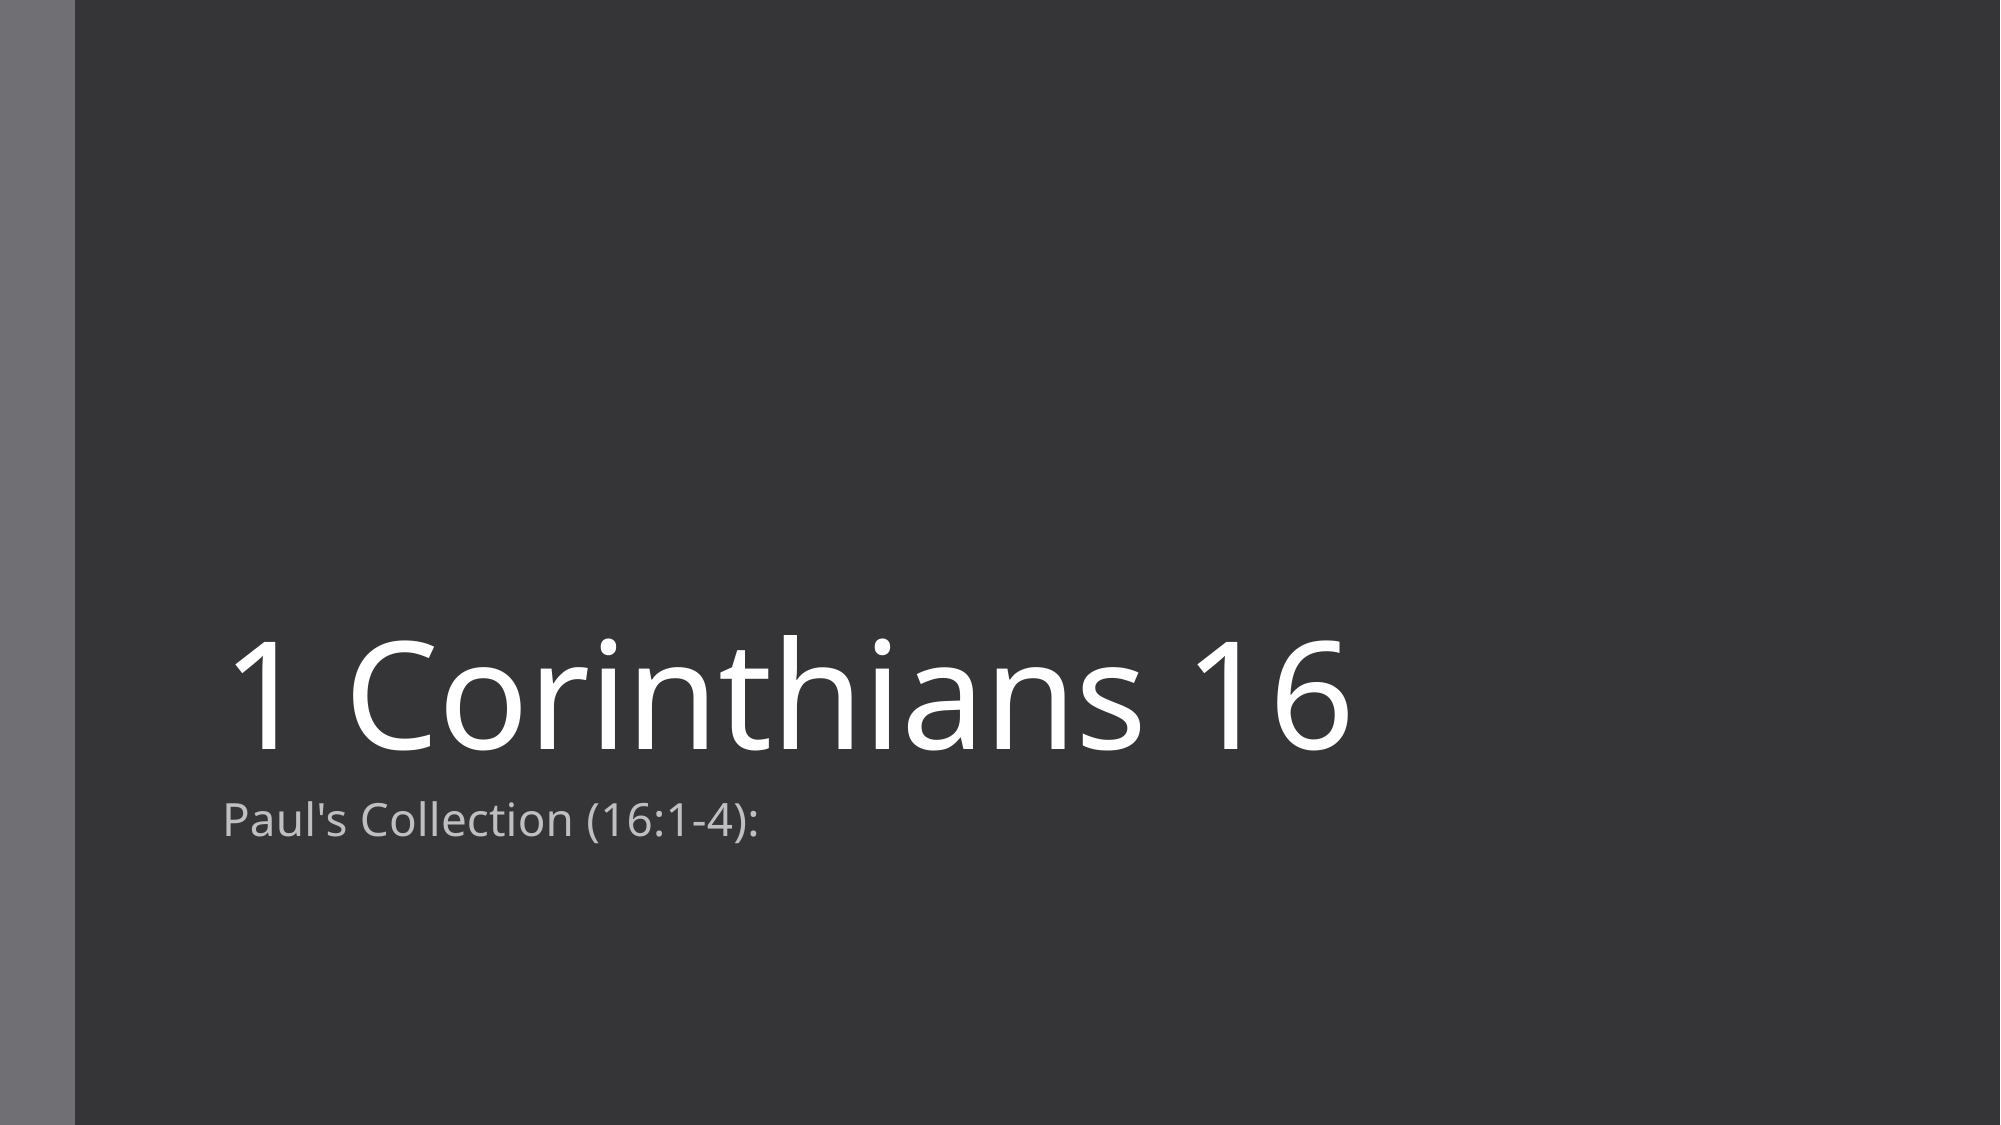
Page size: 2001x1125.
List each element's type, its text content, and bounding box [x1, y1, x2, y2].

title 1 Corinthians 16 [206, 124, 1752, 787]
subtitle Paul's Collection (16:1-4): [206, 787, 1752, 1066]
